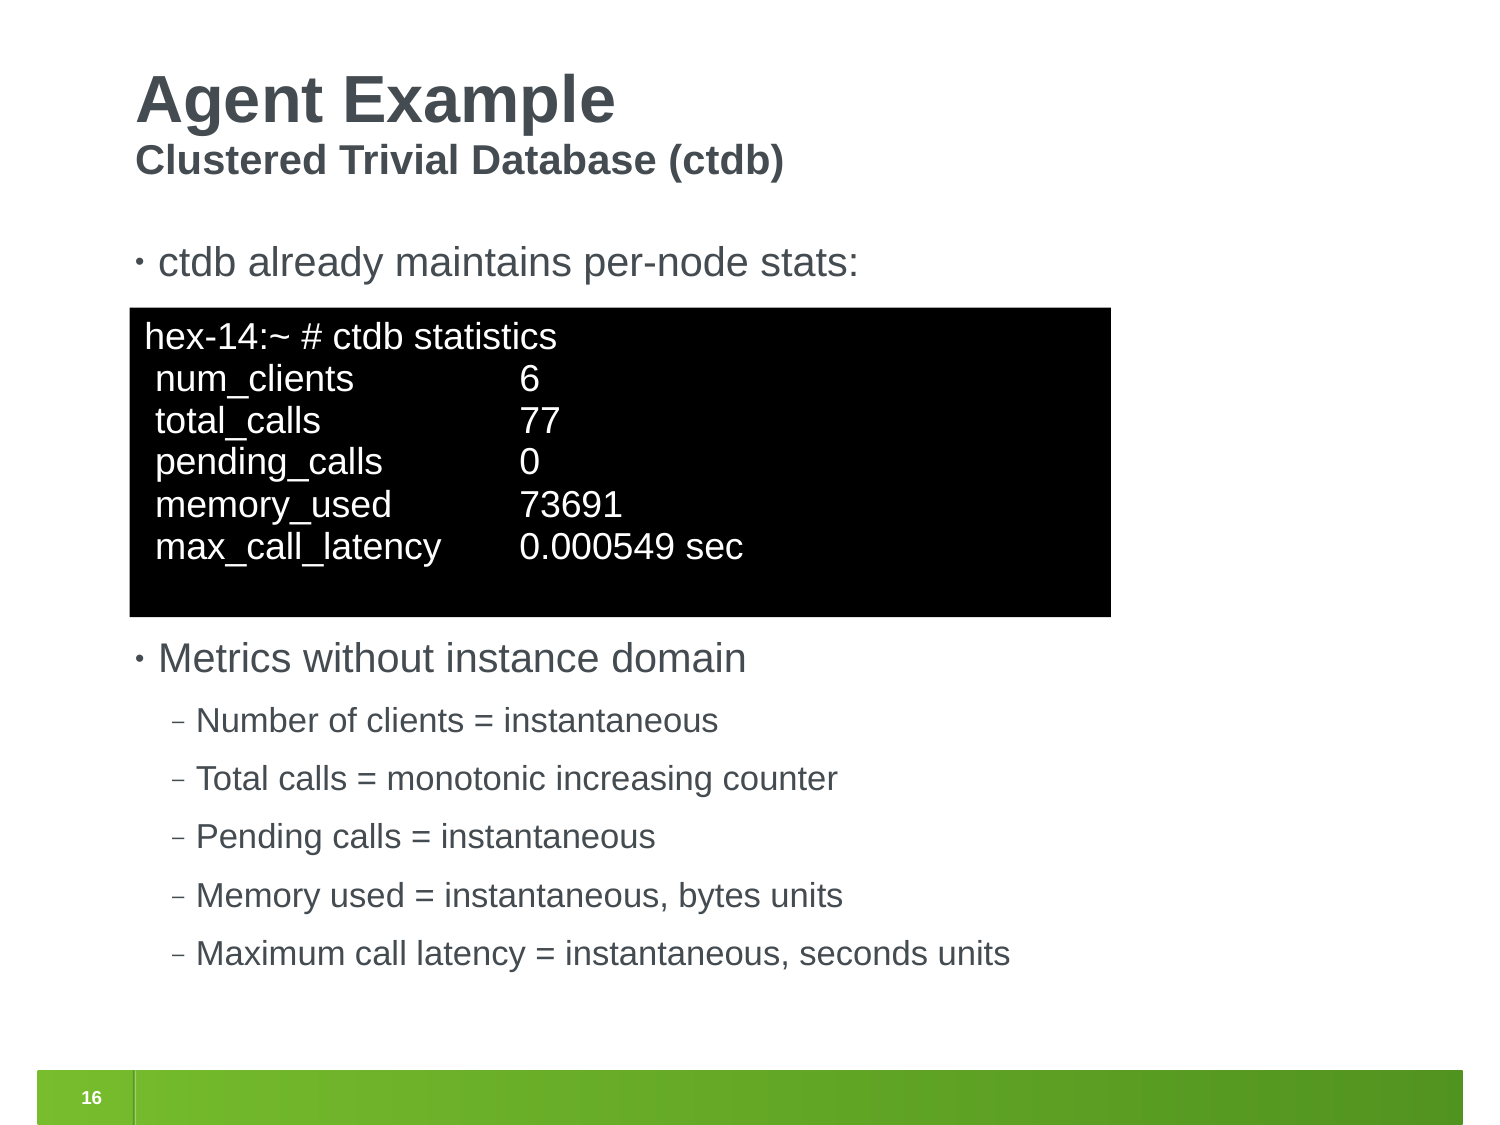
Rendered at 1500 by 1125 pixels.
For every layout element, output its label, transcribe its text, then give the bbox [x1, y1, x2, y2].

text_box hex-14:~ # ctdb statistics num_clients 6 total_calls 77 pending_calls 0 memory_used 73691 max_call_latency 0.000549 sec [129, 307, 1111, 618]
list ctdb already maintains per-node stats: Metrics without instance domain Number of clients = instantaneous Total calls = monotonic increasing counter Pending calls = instantaneous Memory used = instantaneous, bytes units Maximum call latency = instantaneous, seconds units [135, 238, 1372, 982]
title Agent Example Clustered Trivial Database (ctdb) [135, 49, 1372, 197]
